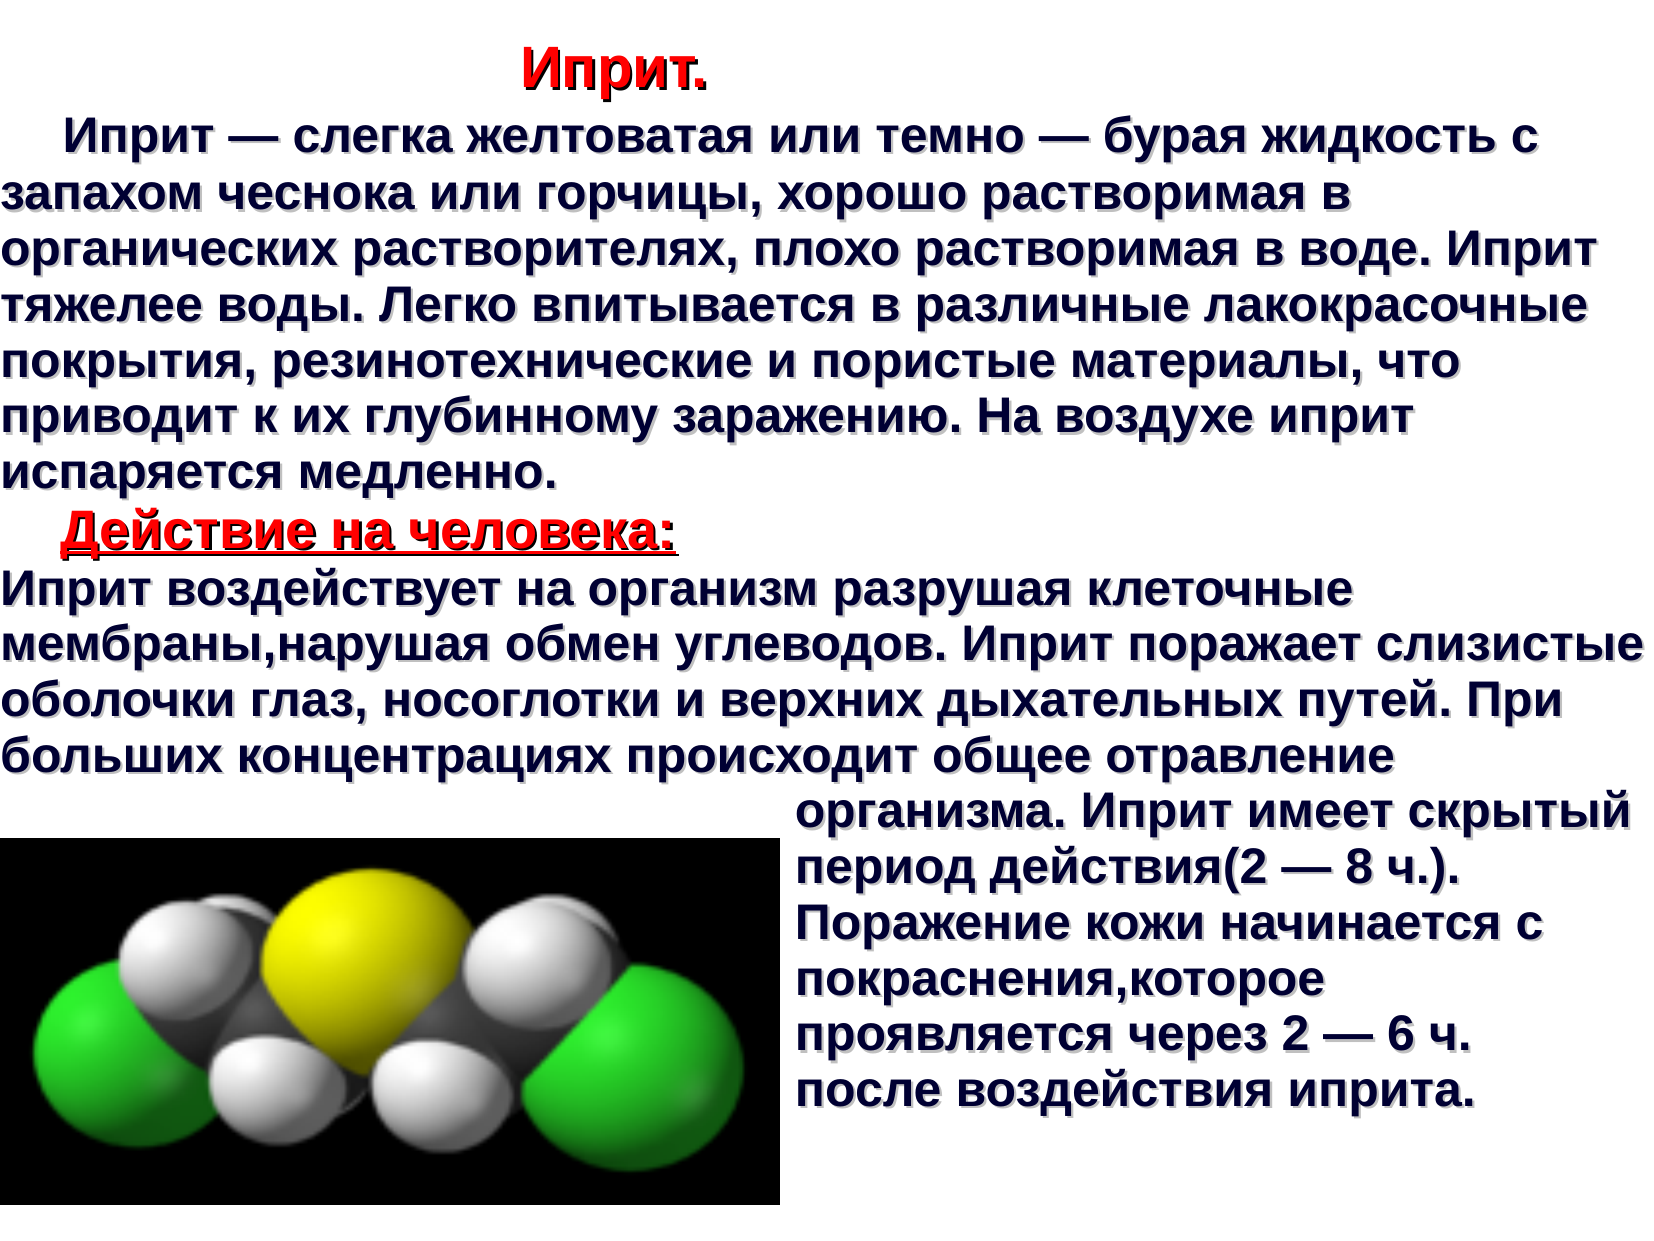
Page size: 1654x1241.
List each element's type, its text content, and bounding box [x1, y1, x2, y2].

picture [0, 838, 780, 1205]
subtitle Иприт. Иприт — слегка желтоватая или темно — бурая жидкость с запахом чеснока или горчицы, хорошо растворимая в органических растворителях, плохо растворимая в воде. Иприт тяжелее воды. Легко впитывается в различные лакокрасочные покрытия, резинотехнические и пористые материалы, что приводит к их глубинному заражению. На воздухе иприт испаряется медленно. Действие на человека: Иприт воздействует на организм разрушая клеточные мембраны,нарушая обмен углеводов. Иприт поражает слизистые оболочки глаз, носоглотки и верхних дыхательных путей. При больших концентрациях происходит общее отравление организма. Иприт имеет скрытый период действия(2 — 8 ч.). Поражение кожи начинается с покраснения,которое проявляется через 2 — 6 ч. после воздействия иприта. [0, 18, 1654, 1241]
